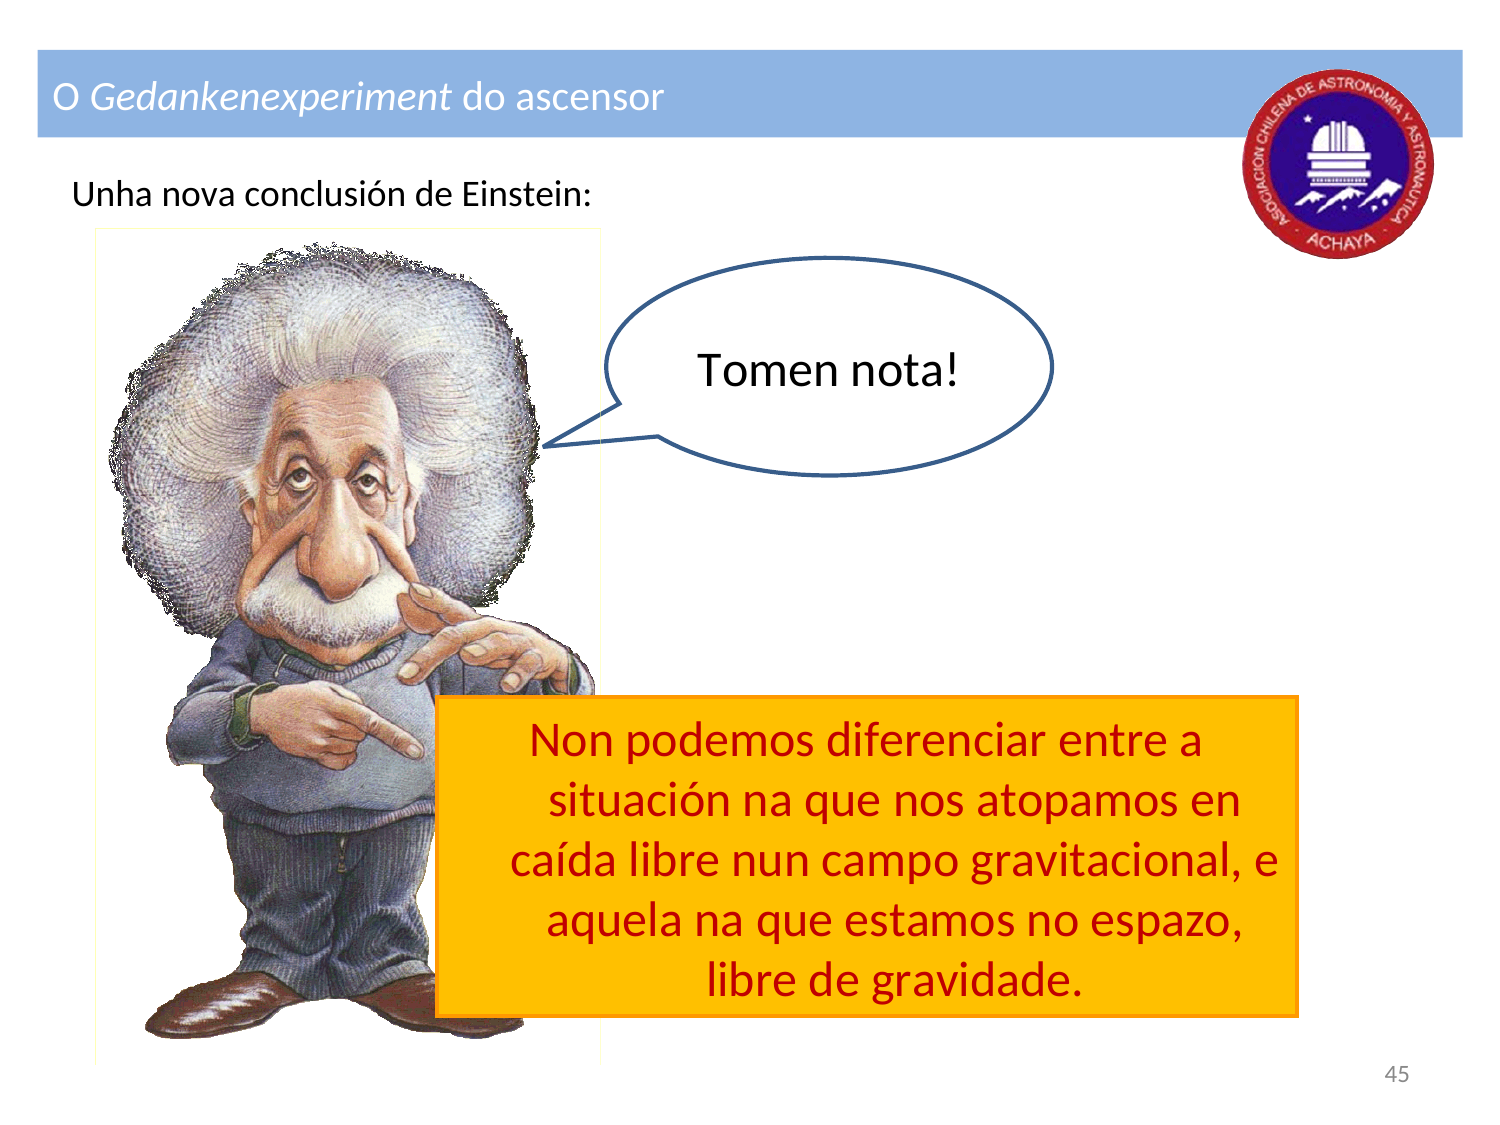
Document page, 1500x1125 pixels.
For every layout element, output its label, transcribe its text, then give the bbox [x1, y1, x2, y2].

text_box Non podemos diferenciar entre a situación na que nos atopamos en caída libre nun campo gravitacional, e aquela na que estamos no espazo, libre de gravidade. [437, 697, 1298, 1017]
text_box <número> [1074, 1042, 1426, 1103]
picture [1240, 67, 1436, 260]
text_box Tomen nota! [601, 257, 1053, 476]
text_box O Gedankenexperiment do ascensor [37, 49, 1463, 138]
text_box Unha nova conclusión de Einstein: [56, 160, 1021, 222]
picture [95, 228, 601, 1065]
